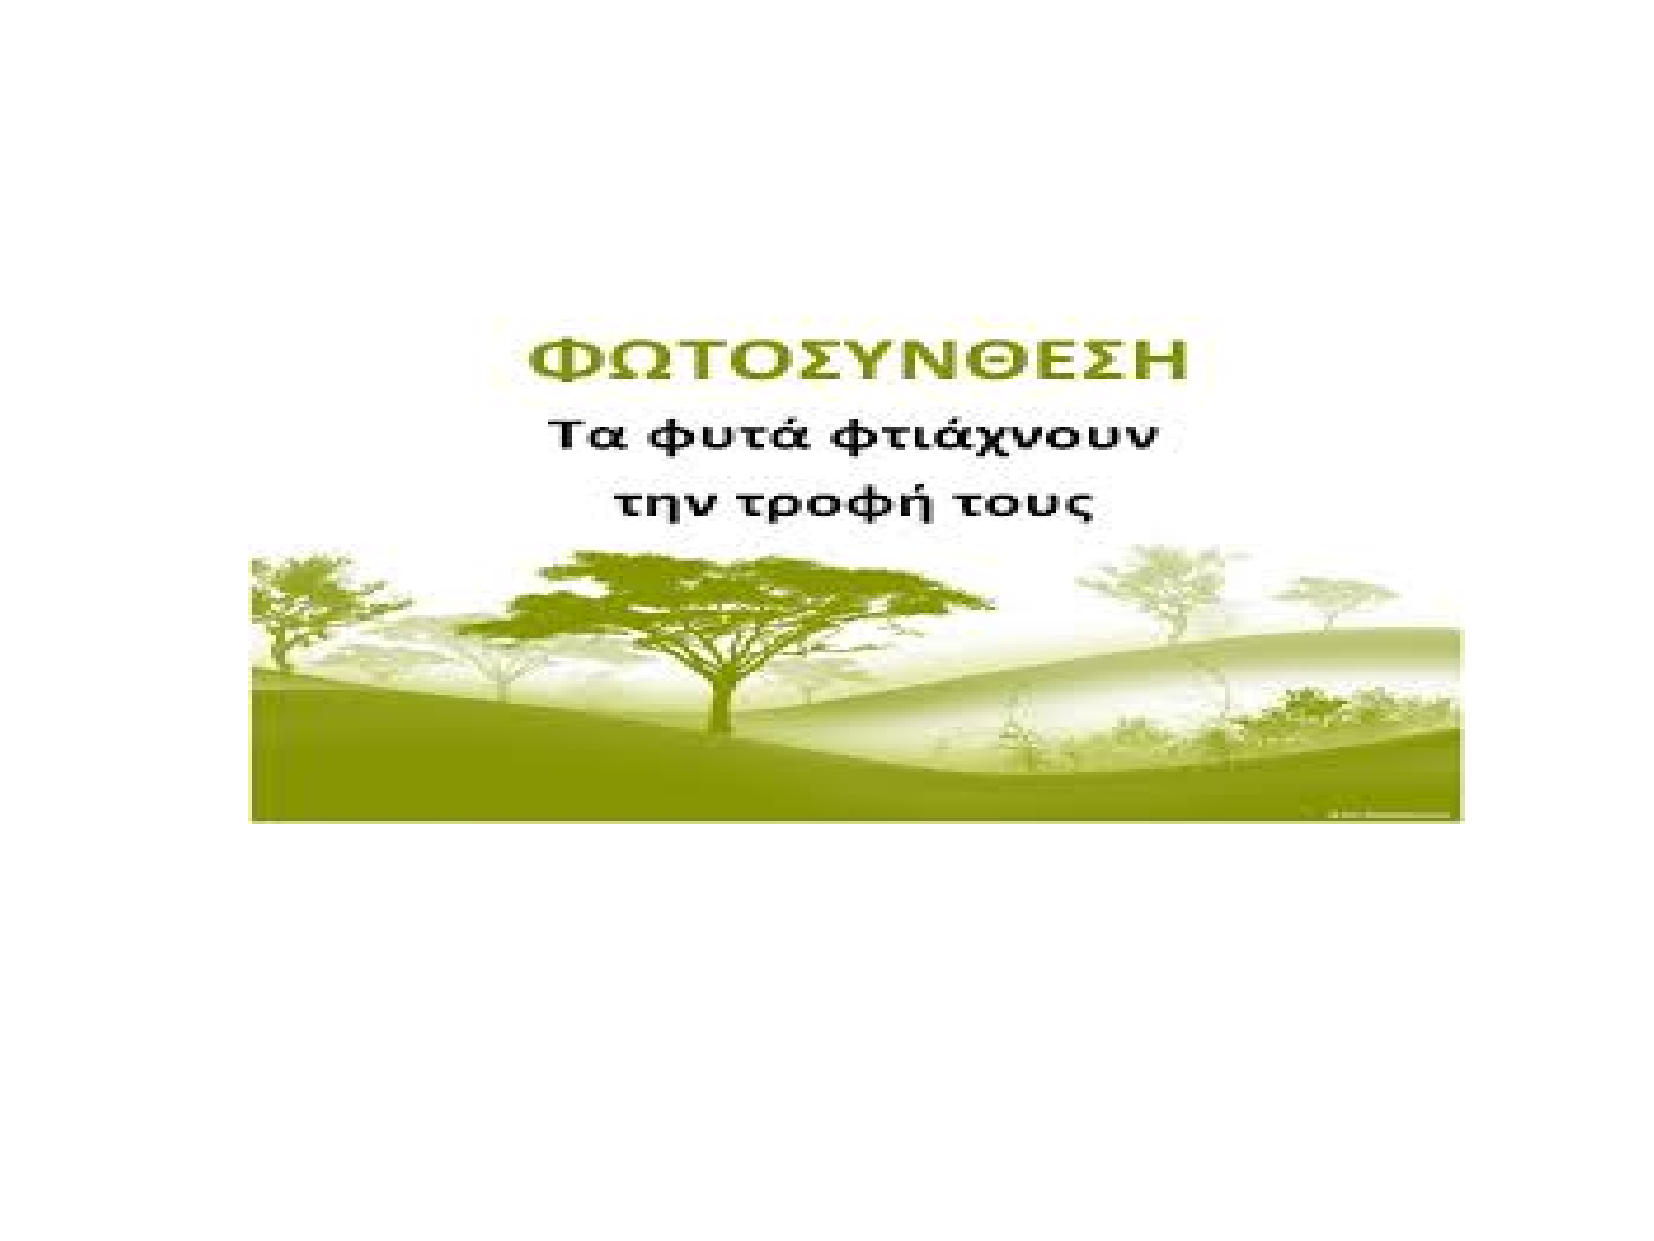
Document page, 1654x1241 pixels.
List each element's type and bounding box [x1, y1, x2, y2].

picture [248, 271, 1465, 824]
